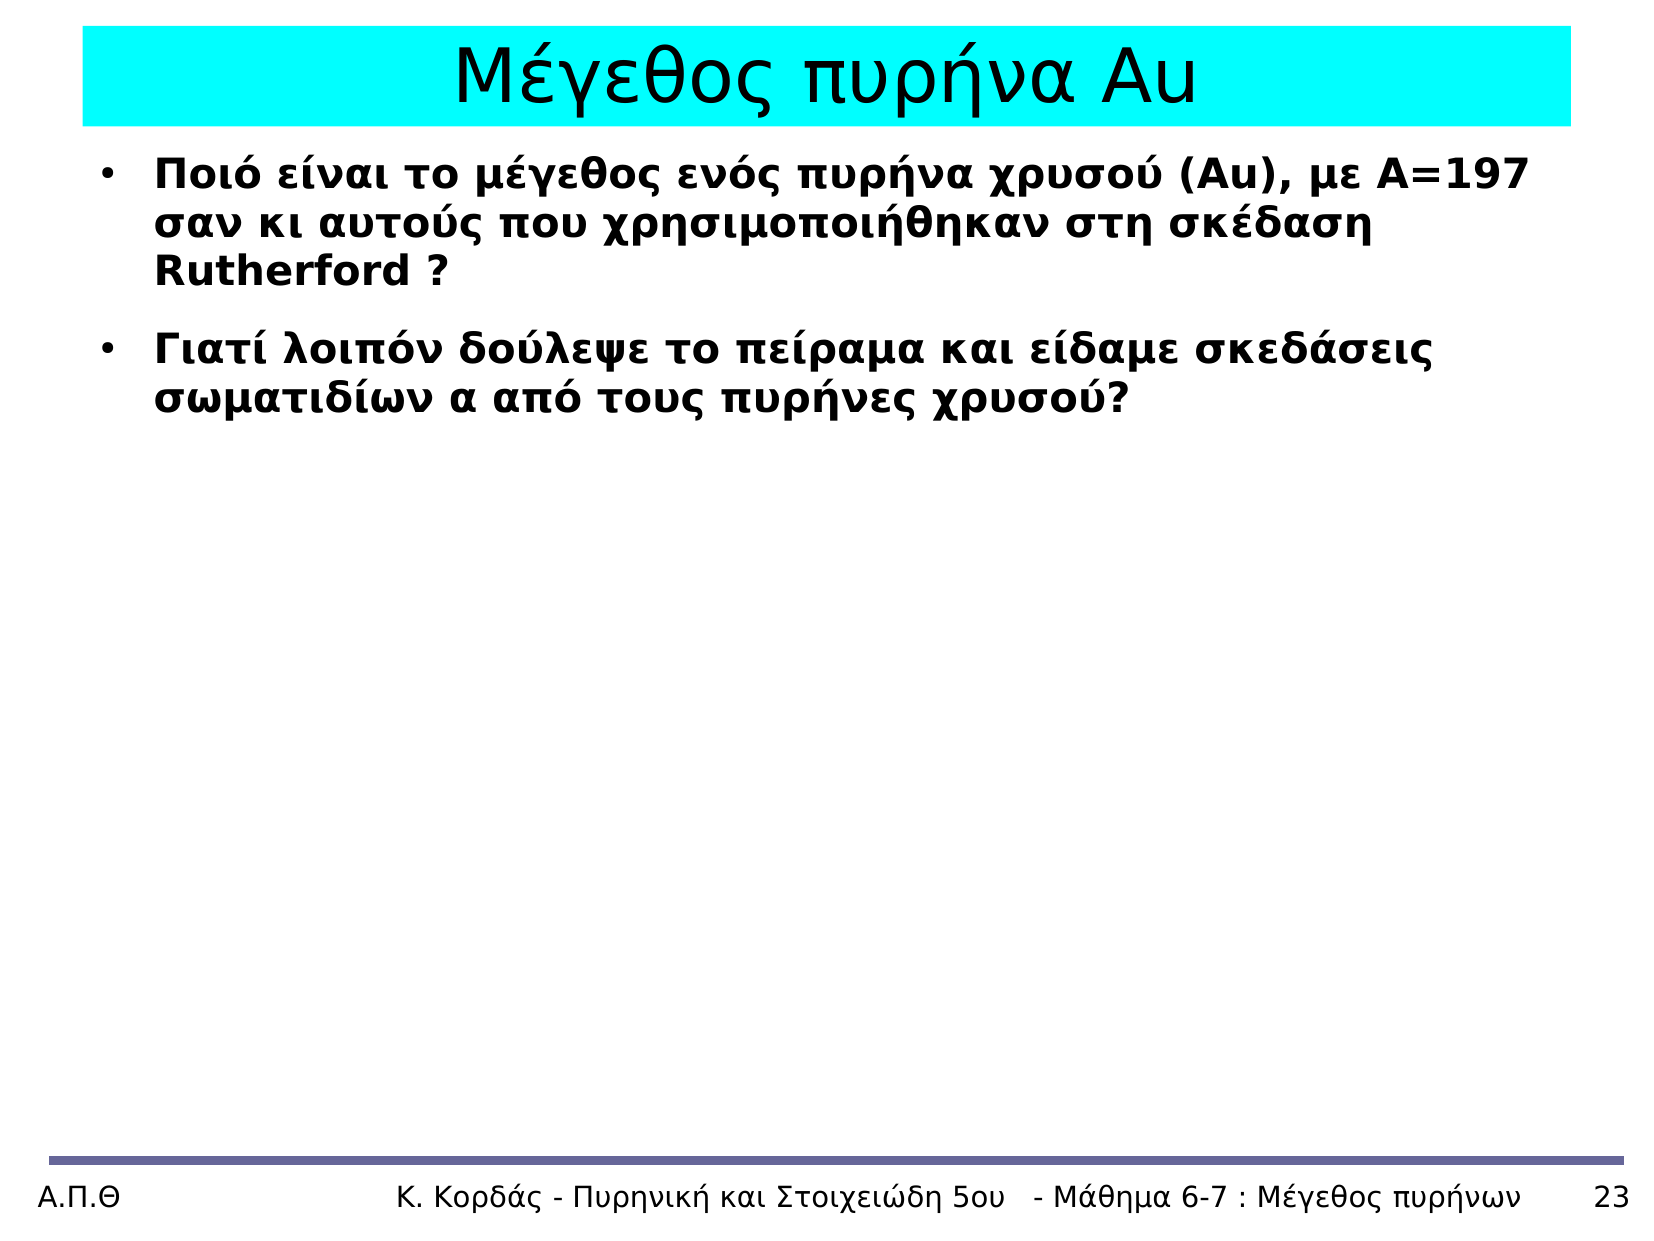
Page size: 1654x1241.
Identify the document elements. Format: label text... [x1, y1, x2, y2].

title Μέγεθος πυρήνα Au [82, 25, 1571, 127]
list Ποιό είναι το μέγεθος ενός πυρήνα χρυσού (Au), με Α=197 σαν κι αυτούς που χρησιμοποιήθηκαν στη σκέδαση Rutherford ? Γιατί λοιπόν δούλεψε το πείραμα και είδαμε σκεδάσεις σωματιδίων α από τους πυρήνες χρυσού? [82, 150, 1571, 1127]
